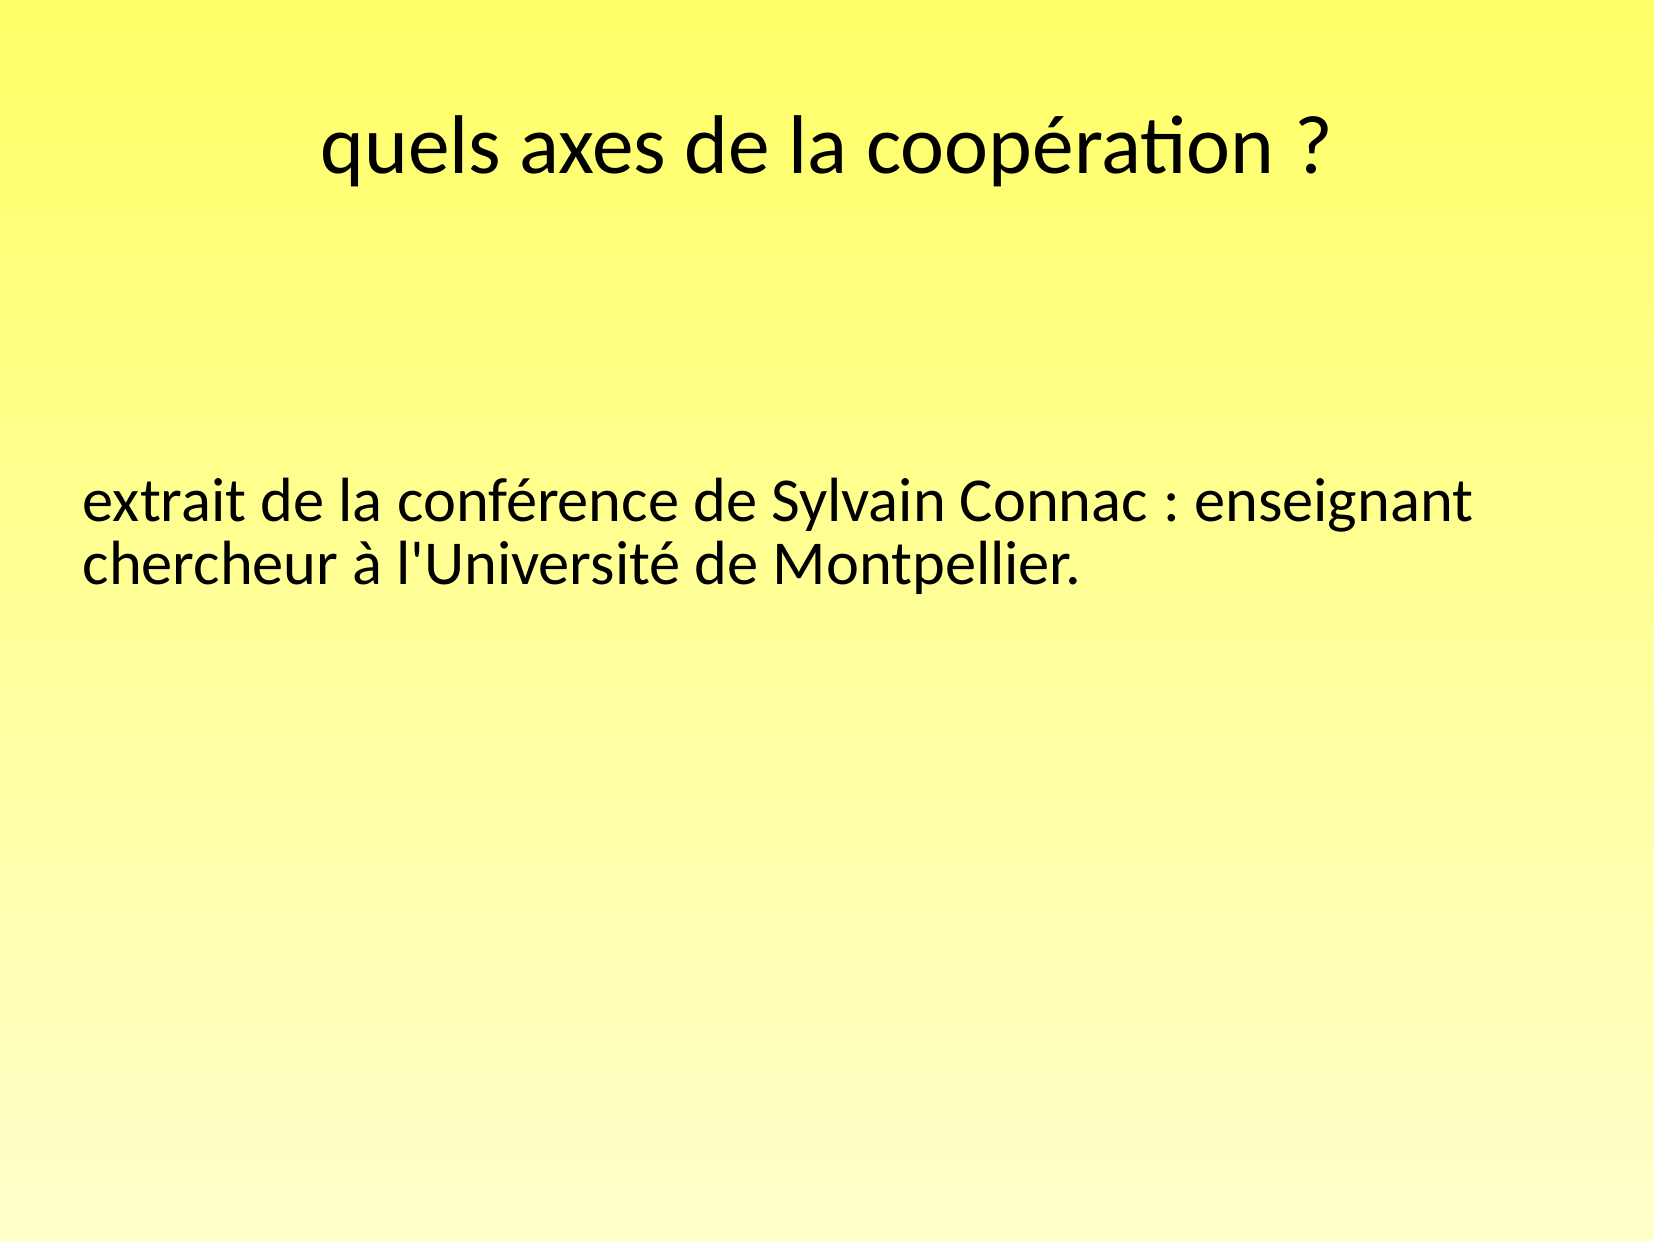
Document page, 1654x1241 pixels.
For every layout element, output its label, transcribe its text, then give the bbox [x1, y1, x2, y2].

title quels axes de la coopération ? [82, 49, 1571, 257]
list extrait de la conférence de Sylvain Connac : enseignant chercheur à l'Université de Montpellier. [82, 290, 1571, 1010]
